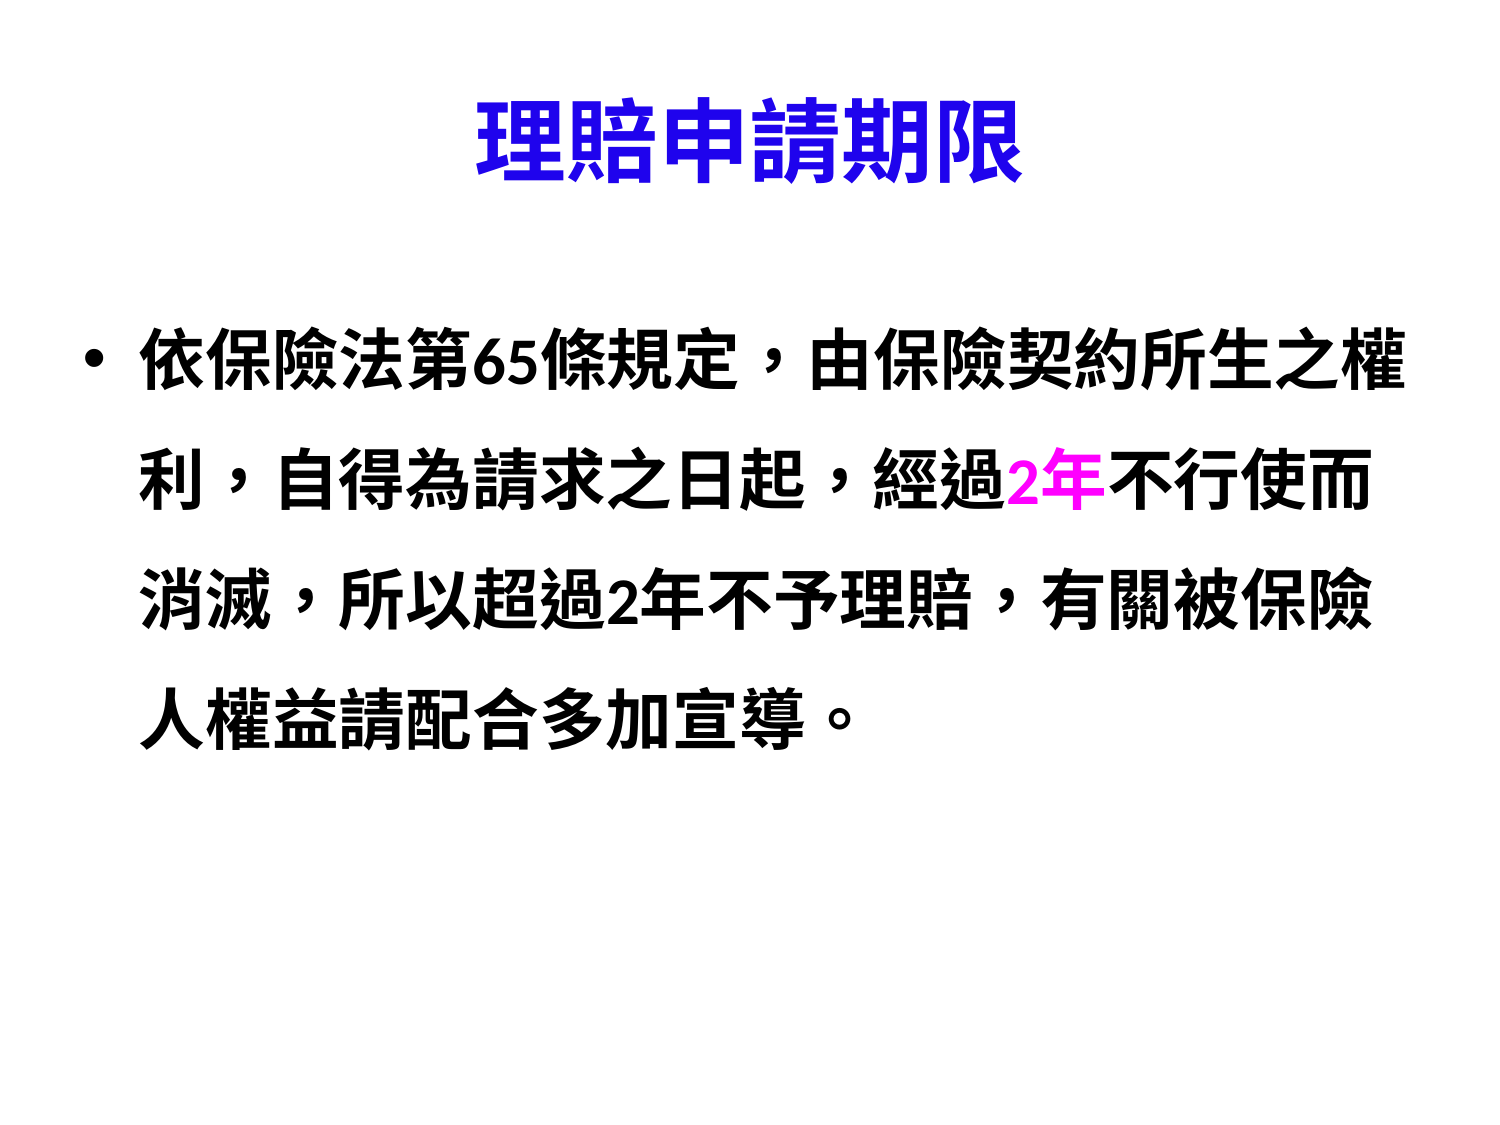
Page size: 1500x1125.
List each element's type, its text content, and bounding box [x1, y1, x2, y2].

title 理賠申請期限 [75, 45, 1426, 233]
list 依保險法第65條規定，由保險契約所生之權利，自得為請求之日起，經過2年不行使而消滅，所以超過2年不予理賠，有關被保險人權益請配合多加宣導。 [75, 262, 1426, 799]
